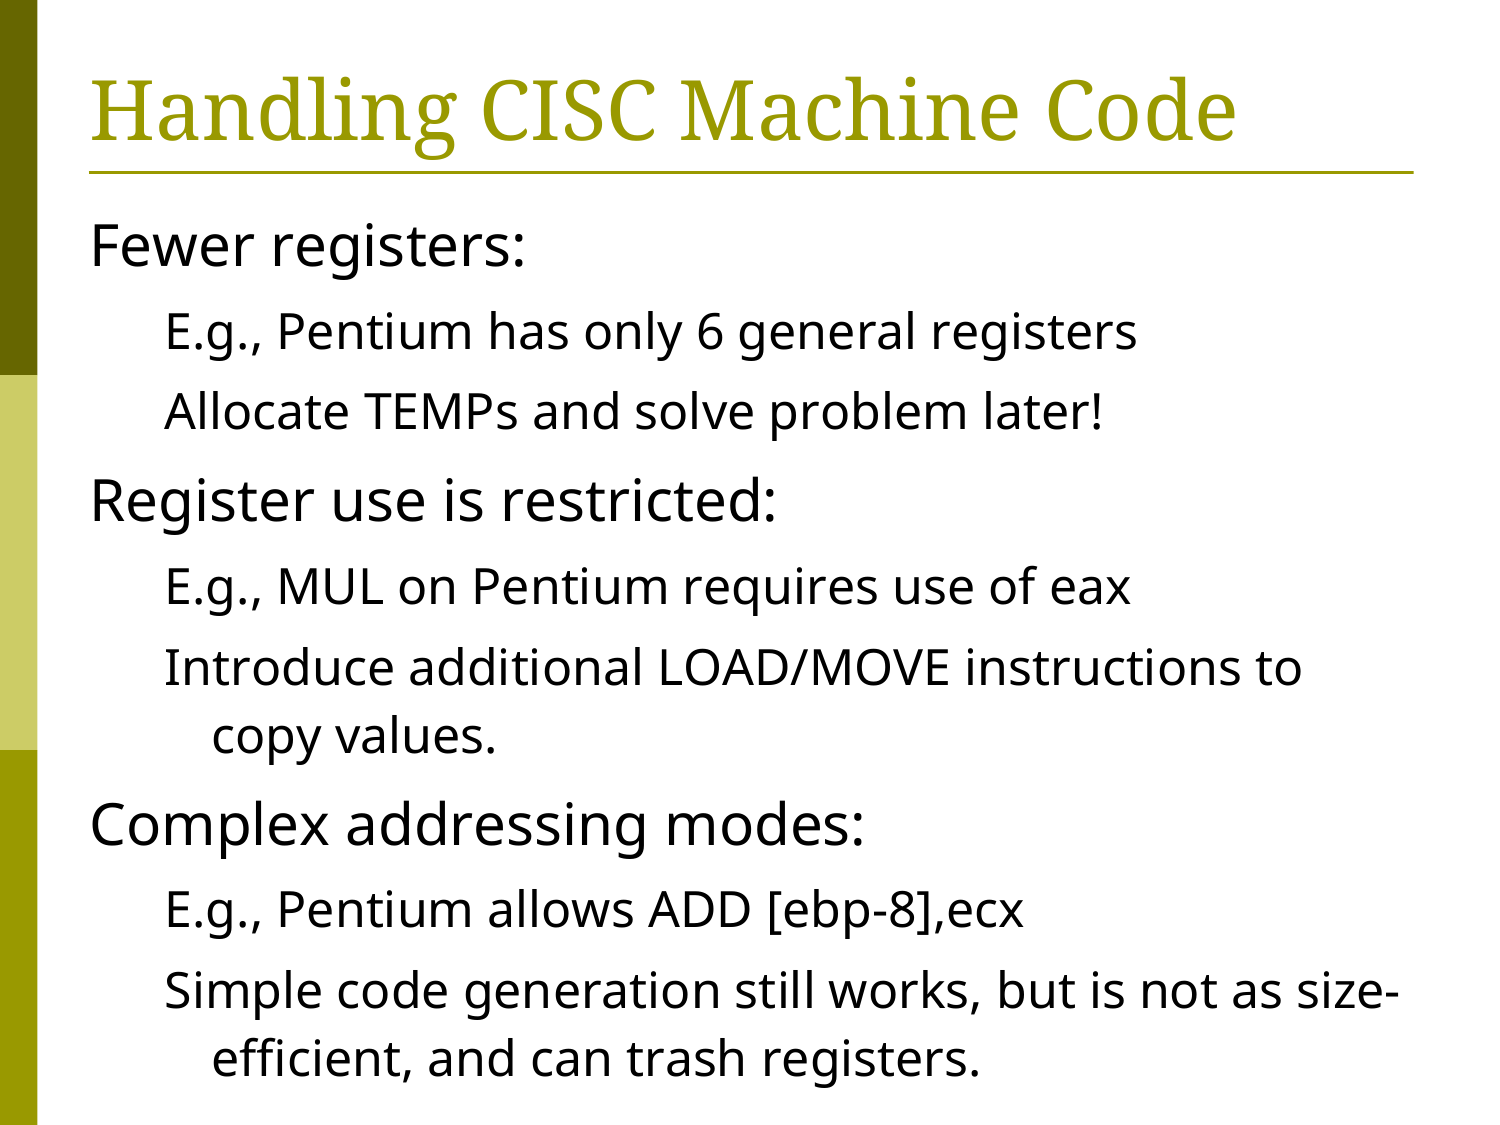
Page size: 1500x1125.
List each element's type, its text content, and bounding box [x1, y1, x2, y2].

title Handling CISC Machine Code [75, 45, 1426, 173]
list Fewer registers: E.g., Pentium has only 6 general registers Allocate TEMPs and solve problem later! Register use is restricted: E.g., MUL on Pentium requires use of eax Introduce additional LOAD/MOVE instructions to copy values. Complex addressing modes: E.g., Pentium allows ADD [ebp-8],ecx Simple code generation still works, but is not as size-efficient, and can trash registers. [75, 196, 1426, 1090]
